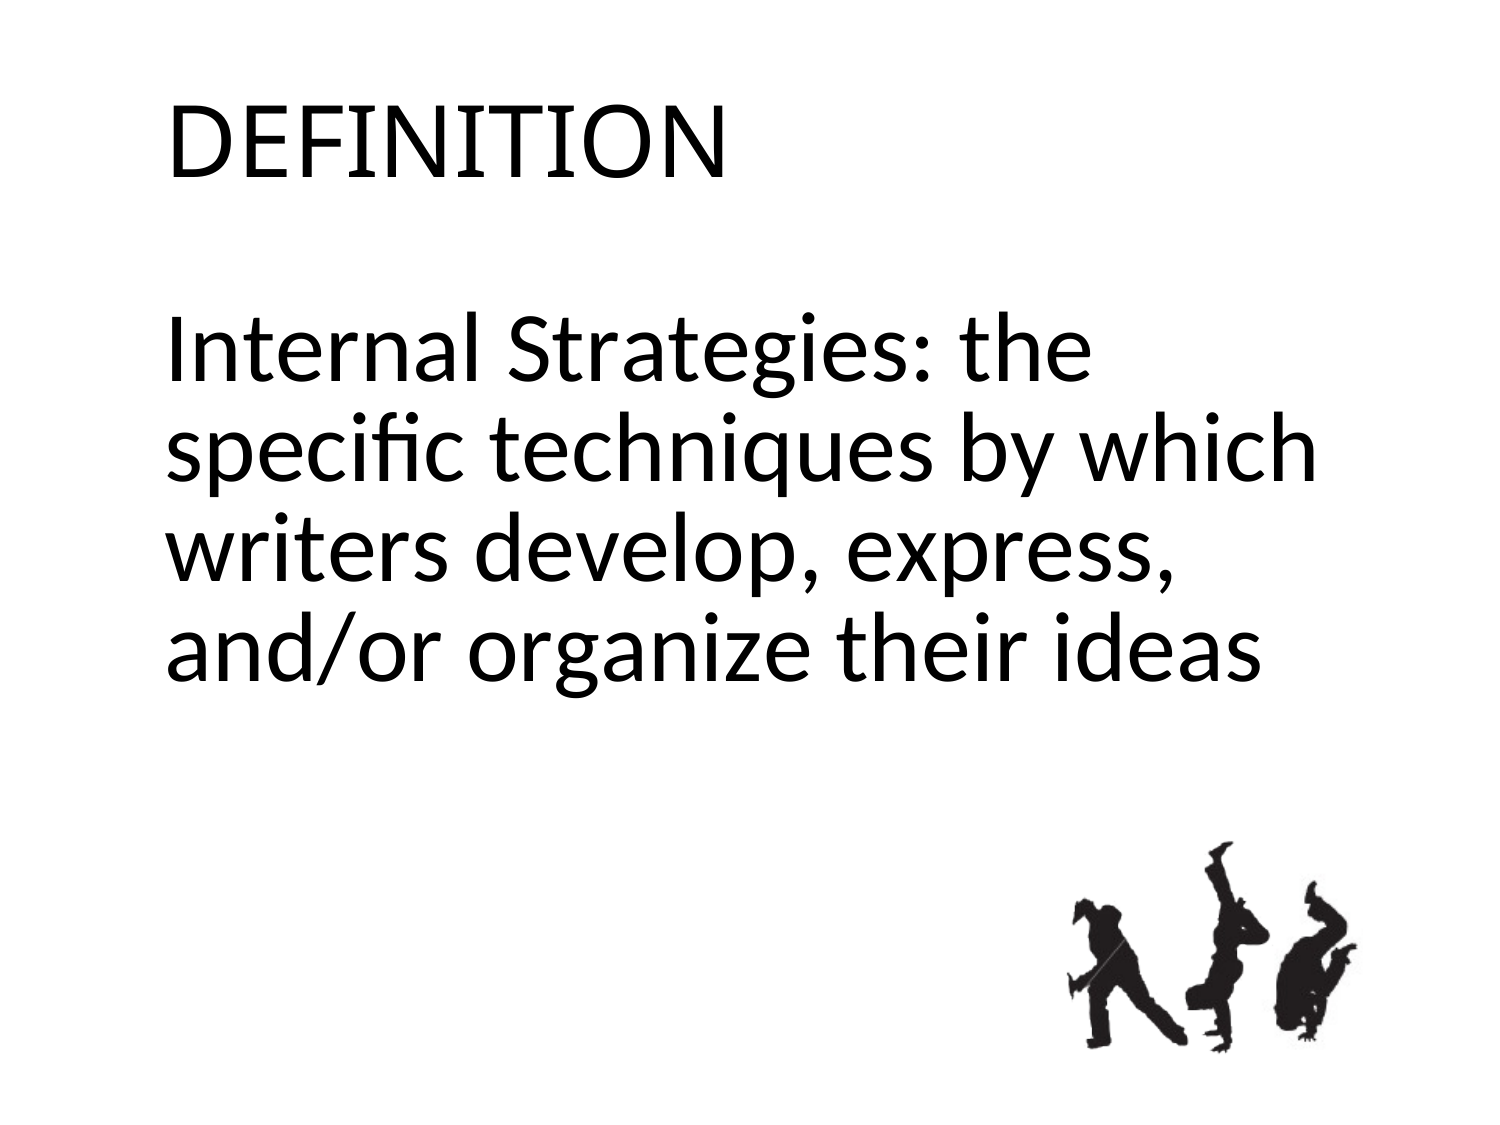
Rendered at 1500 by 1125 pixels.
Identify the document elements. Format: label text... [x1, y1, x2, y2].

picture [1062, 825, 1363, 1075]
text_box DEFINITION Internal Strategies: the specific techniques by which writers develop, express, and/or organize their ideas [150, 62, 1363, 815]
